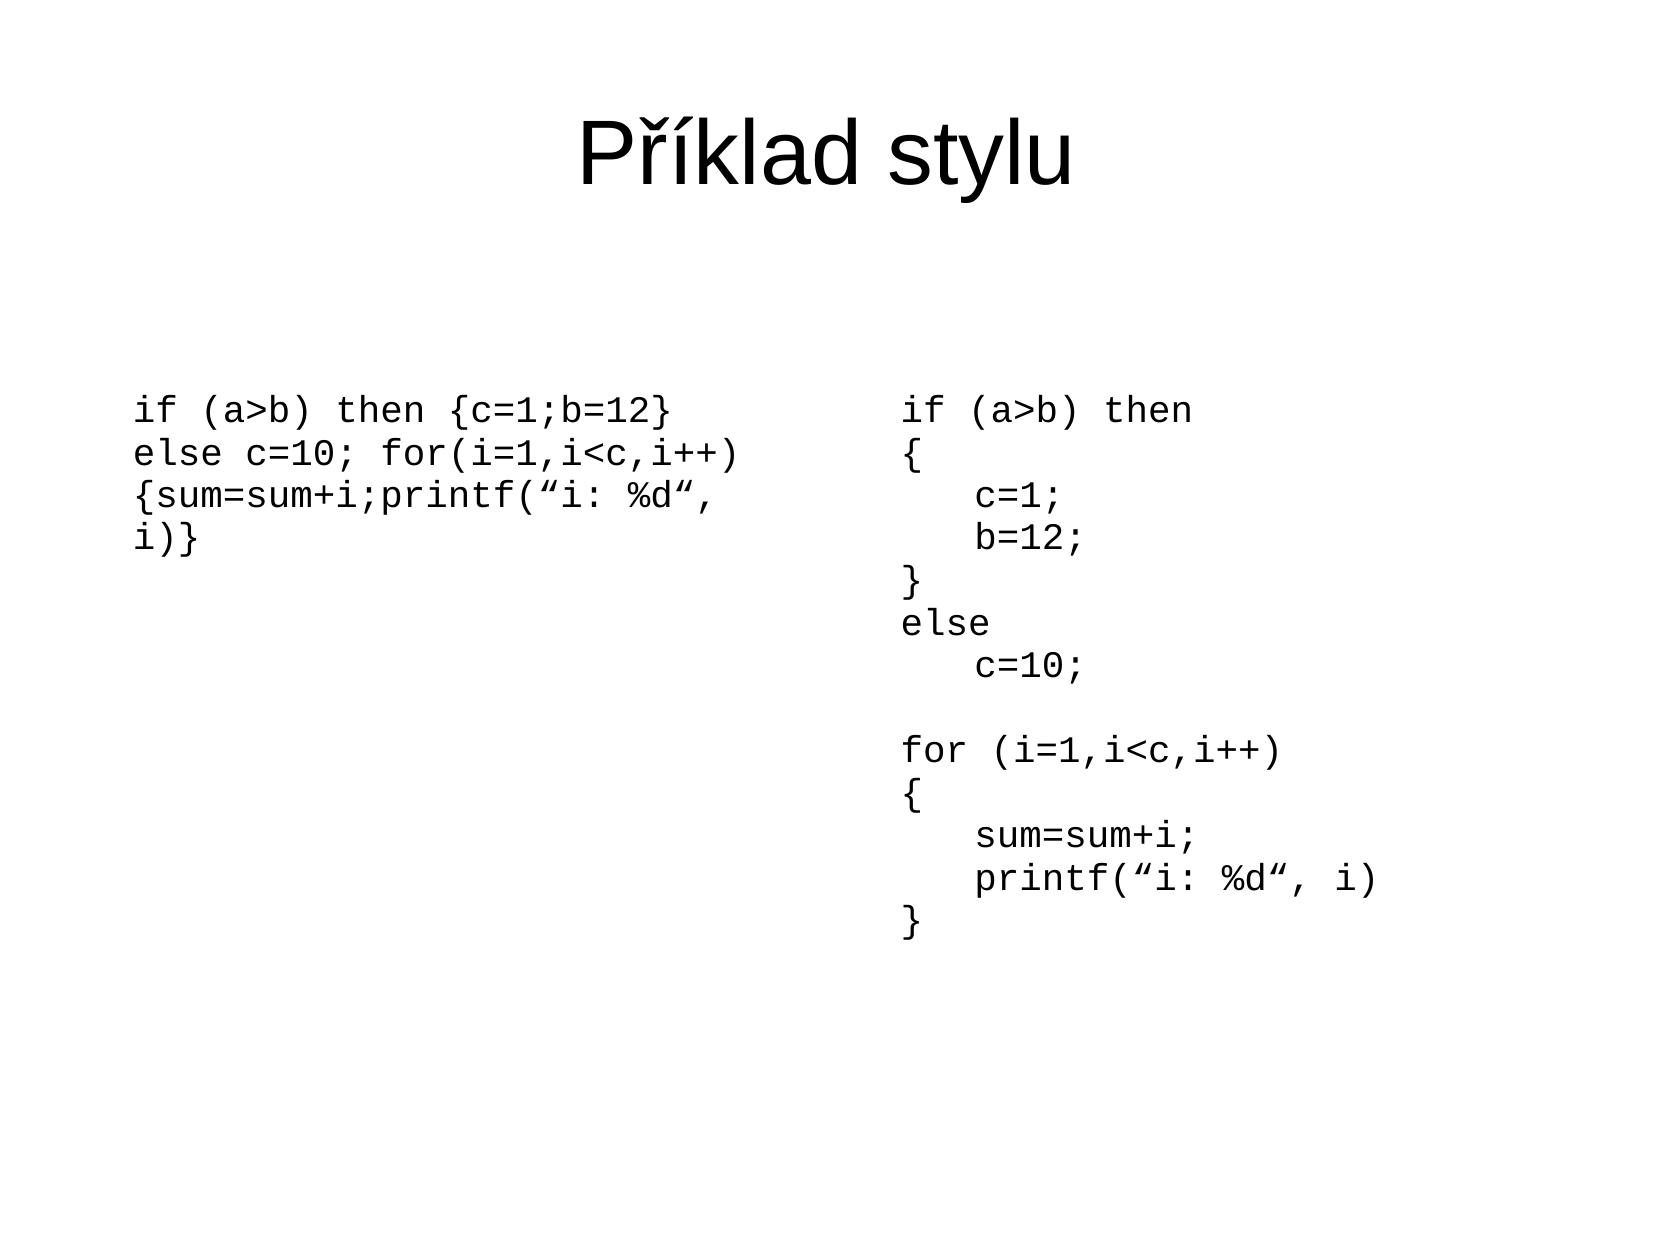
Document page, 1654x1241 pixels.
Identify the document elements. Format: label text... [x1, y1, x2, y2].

title Příklad stylu [82, 56, 1571, 250]
text_box if (a>b) then {c=1;b=12} else c=10; for(i=1,i<c,i++) {sum=sum+i;printf(“i: %d“, i)} [118, 383, 768, 1063]
text_box if (a>b) then { c=1; b=12; } else c=10; for (i=1,i<c,i++) { sum=sum+i; printf(“i: %d“, i) } [885, 383, 1595, 1004]
